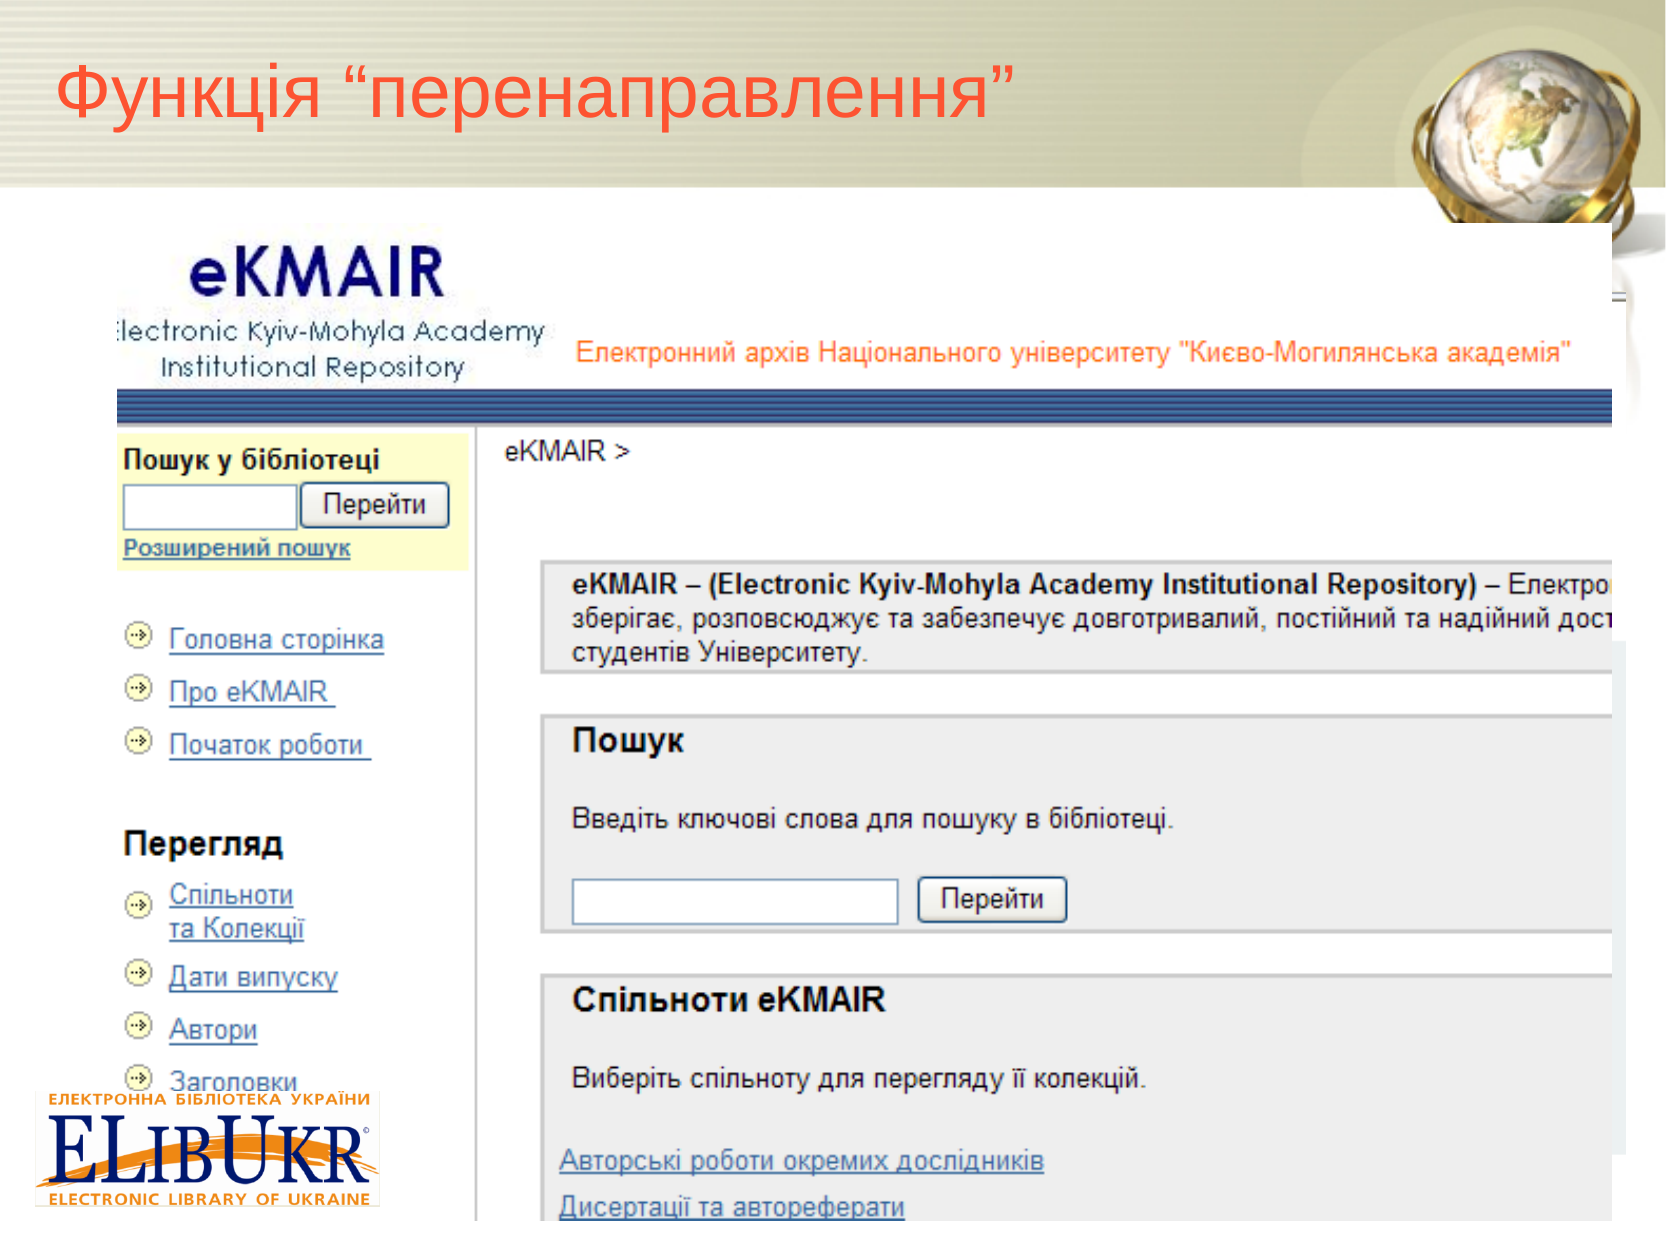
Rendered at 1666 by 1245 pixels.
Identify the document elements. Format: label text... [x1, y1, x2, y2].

picture [0, 0, 1666, 1245]
title Функція “перенаправлення” [37, 12, 1388, 163]
